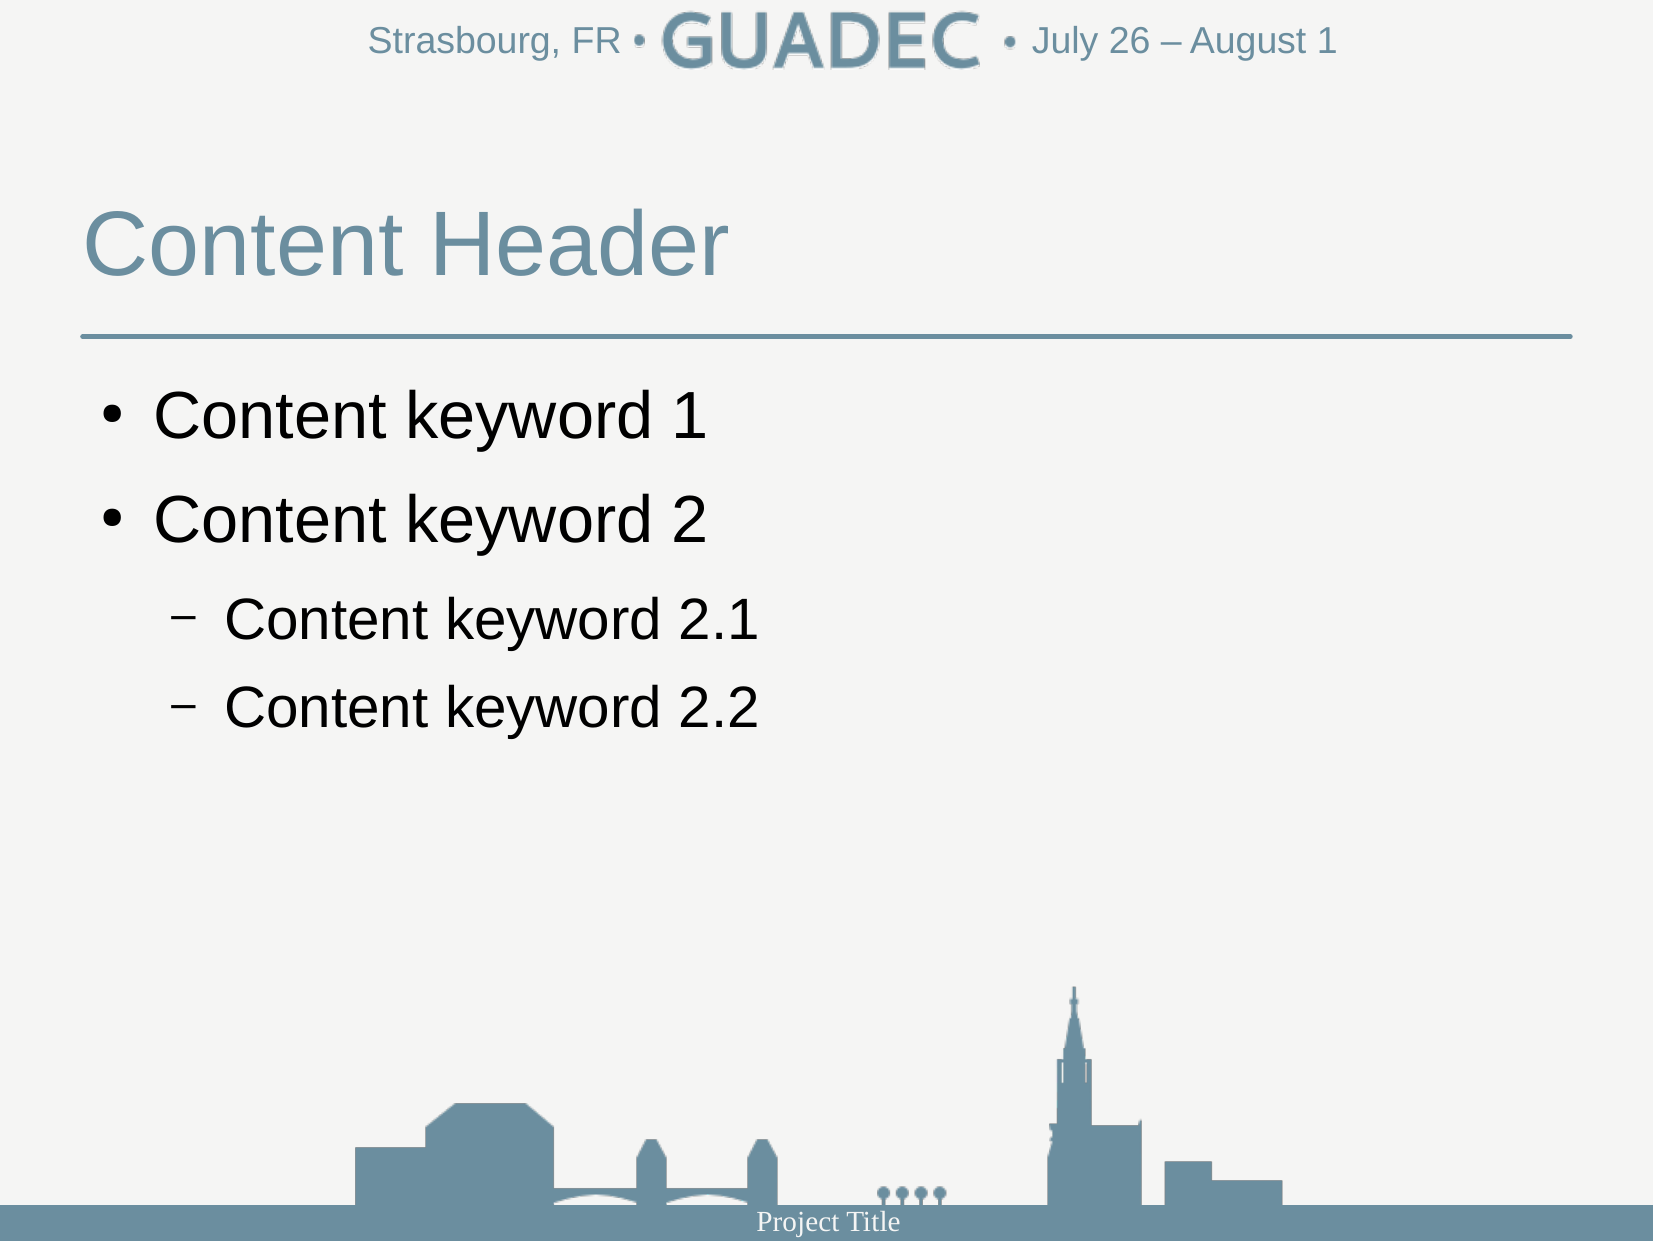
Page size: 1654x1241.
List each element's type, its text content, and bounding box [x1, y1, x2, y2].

picture [354, 973, 1284, 1205]
title Content Header [82, 186, 1571, 301]
list Content keyword 1 Content keyword 2 Content keyword 2.1 Content keyword 2.2 [82, 377, 1571, 934]
picture [634, 9, 1016, 70]
